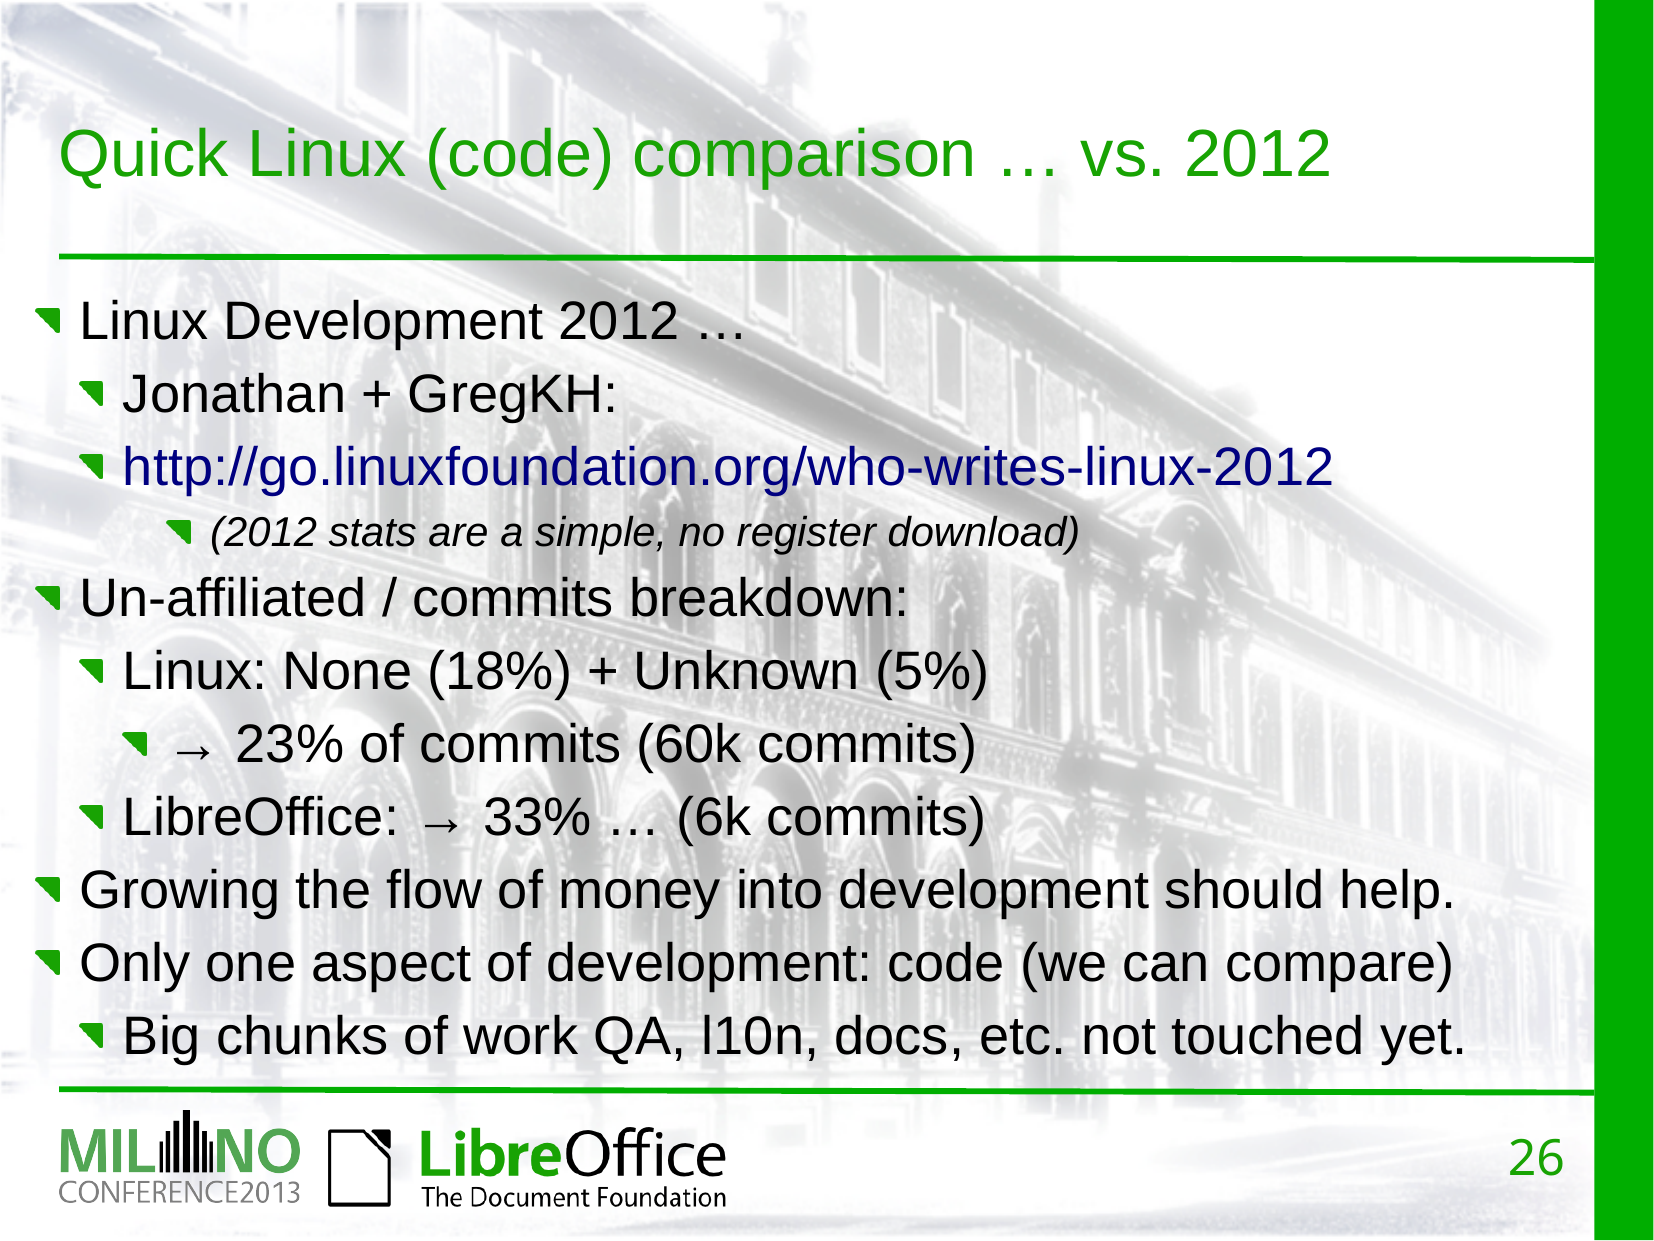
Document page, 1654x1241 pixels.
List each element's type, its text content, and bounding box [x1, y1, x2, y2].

list Linux Development 2012 … Jonathan + GregKH: http://go.linuxfoundation.org/who-writes-linux-2012 (2012 stats are a simple, no register download) Un-affiliated / commits breakdown: Linux: None (18%) + Unknown (5%) → 23% of commits (60k commits) LibreOffice: → 33% … (6k commits) Growing the flow of money into development should help. Only one aspect of development: code (we can compare) Big chunks of work QA, l10n, docs, etc. not touched yet. [35, 290, 1524, 1067]
title Quick Linux (code) comparison … vs. 2012 [59, 49, 1548, 257]
picture [0, 1, 1594, 1241]
